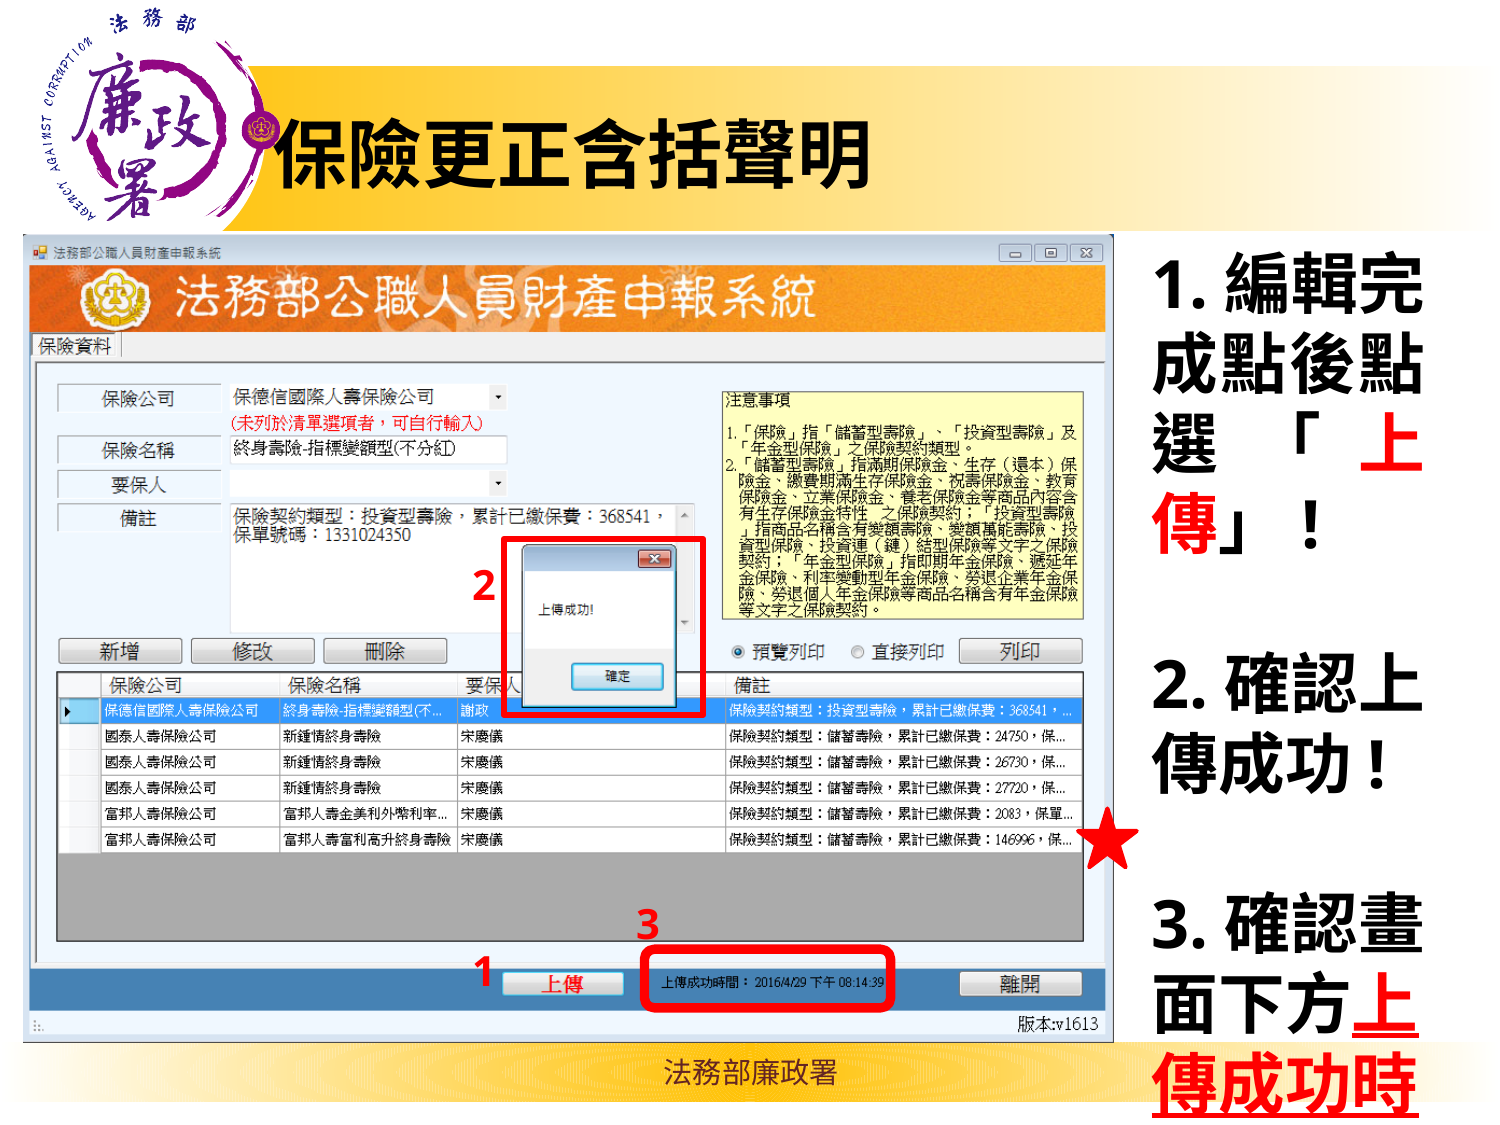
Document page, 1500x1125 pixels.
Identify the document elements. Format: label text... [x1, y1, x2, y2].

text_box 1.編輯完成點後點選「上傳」! 2.確認上傳成功! 3.確認畫面下方上傳成功時間。 [1136, 234, 1500, 1058]
text_box 法務部廉政署 [513, 1046, 989, 1107]
text_box [1078, 808, 1137, 868]
text_box 3 [621, 890, 676, 957]
text_box 1 [457, 937, 513, 1004]
text_box 2 [457, 550, 512, 617]
title 保險更正含括聲明 [257, 70, 1426, 235]
picture [23, 234, 1114, 1043]
